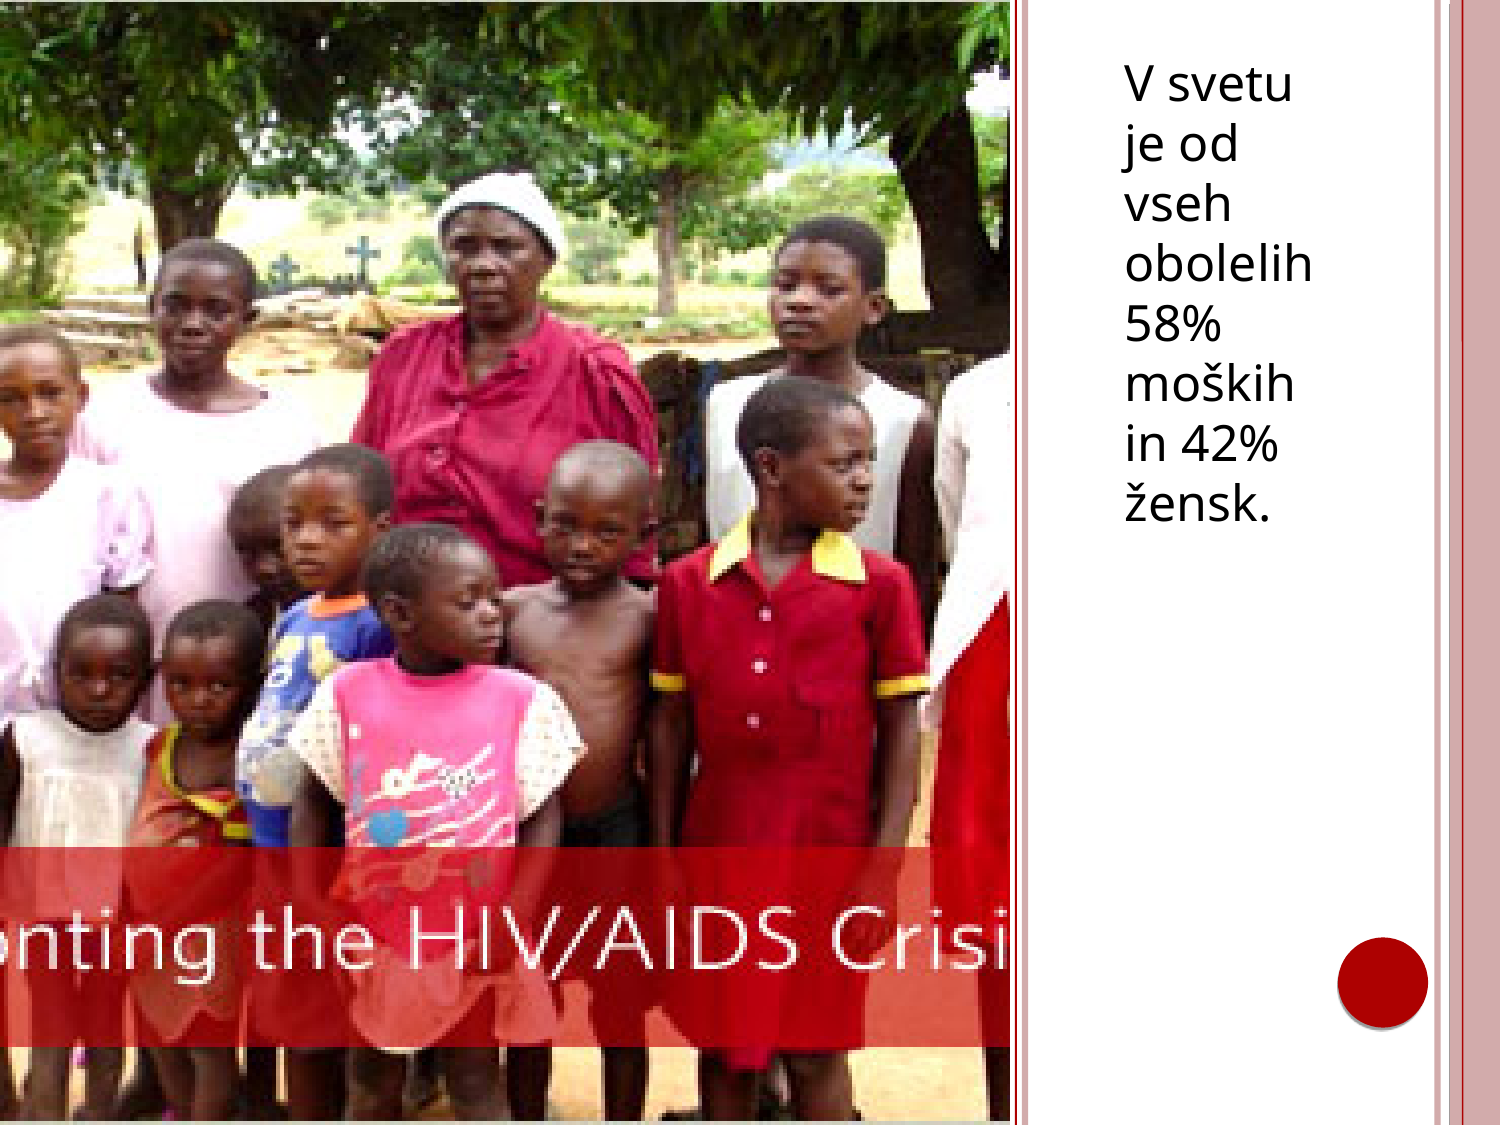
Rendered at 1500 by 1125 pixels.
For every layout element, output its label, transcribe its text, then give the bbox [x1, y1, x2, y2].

list V svetu je od vseh obolelih 58% moških in 42% žensk. [1109, 43, 1360, 857]
picture [0, 0, 1010, 1125]
